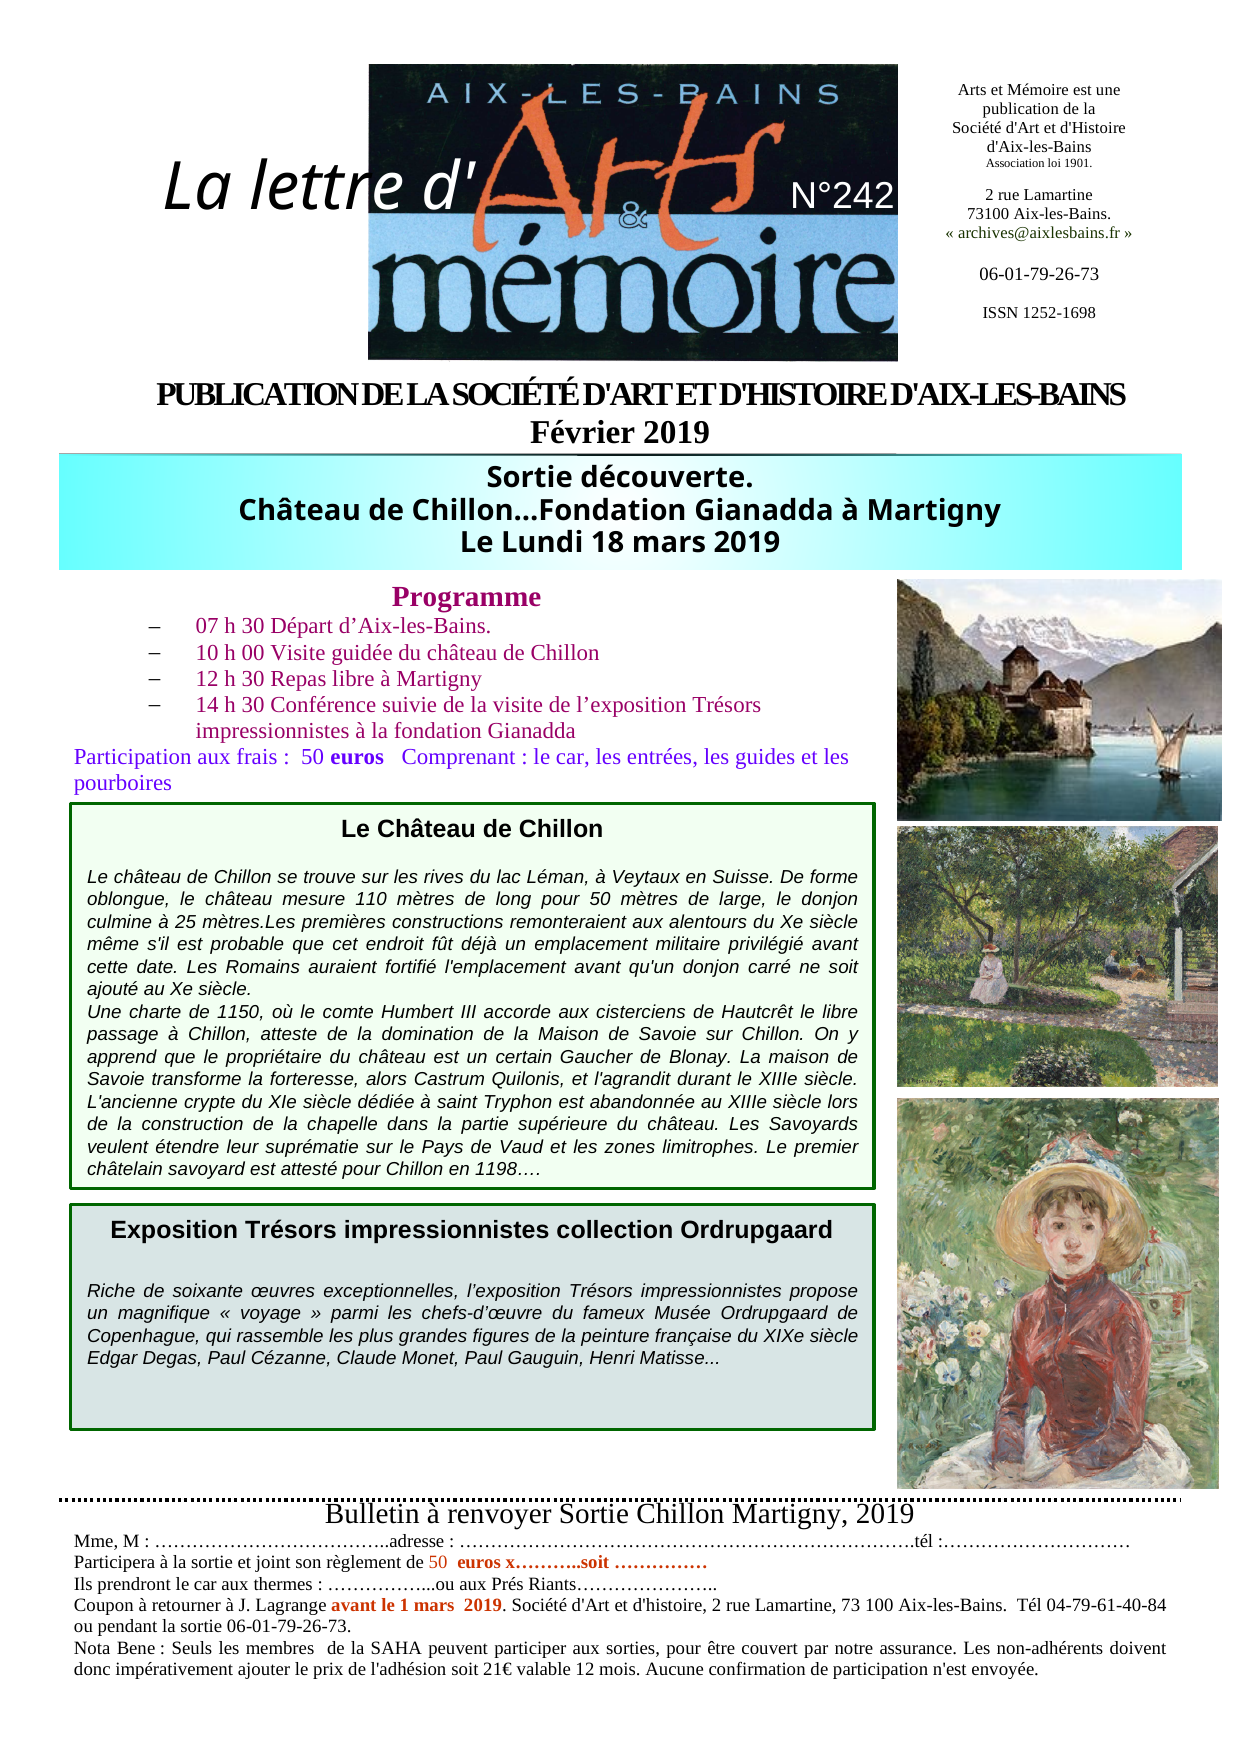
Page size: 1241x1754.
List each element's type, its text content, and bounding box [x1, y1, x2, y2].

picture [368, 64, 898, 362]
text_box Programme 07 h 30 Départ d’Aix-les-Bains. 10 h 00 Visite guidée du château de Chillon 12 h 30 Repas libre à Martigny 14 h 30 Conférence suivie de la visite de l’exposition Trésors impressionnistes à la fondation Gianadda Participation aux frais : 50 euros Comprenant : le car, les entrées, les guides et les pourboires [59, 572, 875, 831]
text_box Sortie découverte. Château de Chillon...Fondation Gianadda à Martigny Le Lundi 18 mars 2019 [59, 454, 1182, 570]
text_box PUBLICATION DE LA SOCIÉTÉ D'ART ET D'HISTOIRE D'AIX-LES-BAINS Février 2019 [59, 366, 1182, 453]
text_box La lettre d' [147, 138, 480, 231]
text_box Exposition Trésors impressionnistes collection Ordrupgaard Riche de soixante œuvres exceptionnelles, l’exposition Trésors impressionnistes propose un magnifique « voyage » parmi les chefs-d’œuvre du fameux Musée Ordrupgaard de Copenhague, qui rassemble les plus grandes figures de la peinture française du XIXe siècle Edgar Degas, Paul Cézanne, Claude Monet, Paul Gauguin, Henri Matisse... [70, 1204, 875, 1430]
text_box Le Château de Chillon Le château de Chillon se trouve sur les rives du lac Léman, à Veytaux en Suisse. De forme oblongue, le château mesure 110 mètres de long pour 50 mètres de large, le donjon culmine à 25 mètres.Les premières constructions remonteraient aux alentours du Xe siècle même s'il est probable que cet endroit fût déjà un emplacement militaire privilégié avant cette date. Les Romains auraient fortifié l'emplacement avant qu'un donjon carré ne soit ajouté au Xe siècle. Une charte de 1150, où le comte Humbert III accorde aux cisterciens de Hautcrêt le libre passage à Chillon, atteste de la domination de la Maison de Savoie sur Chillon. On y apprend que le propriétaire du château est un certain Gaucher de Blonay. La maison de Savoie transforme la forteresse, alors Castrum Quilonis, et l'agrandit durant le XIIIe siècle. L'ancienne crypte du XIe siècle dédiée à saint Tryphon est abandonnée au XIIIe siècle lors de la construction de la chapelle dans la partie supérieure du château. Les Savoyards veulent étendre leur suprématie sur le Pays de Vaud et les zones limitrophes. Le premier châtelain savoyard est attesté pour Chillon en 1198…. [70, 803, 875, 1189]
picture [897, 579, 1222, 821]
text_box N°242 [775, 165, 909, 223]
text_box Bulletin à renvoyer Sortie Chillon Martigny, 2019 Mme, M : ………………………………..adresse : ……………………………………………………………….tél :………………………… Participera à la sortie et joint son règlement de 50 euros x………..soit …………… Ils prendront le car aux thermes : ……………...ou aux Prés Riants………………….. Coupon à retourner à J. Lagrange avant le 1 mars 2019. Société d'Art et d'histoire, 2 rue Lamartine, 73 100 Aix-les-Bains. Tél 04-79-61-40-84 ou pendant la sortie 06-01-79-26-73. Nota Bene : Seuls les membres de la SAHA peuvent participer aux sorties, pour être couvert par notre assurance. Les non-adhérents doivent donc impérativement ajouter le prix de l'adhésion soit 21€ valable 12 mois. Aucune confirmation de participation n'est envoyée. [59, 1488, 1182, 1690]
picture [897, 1098, 1219, 1489]
text_box Arts et Mémoire est une publication de la Société d'Art et d'Histoire d'Aix-les-Bains Association loi 1901. 2 rue Lamartine 73100 Aix-les-Bains. « archives@aixlesbains.fr » 06-01-79-26-73 ISSN 1252-1698 [909, 72, 1170, 355]
picture [897, 826, 1218, 1087]
